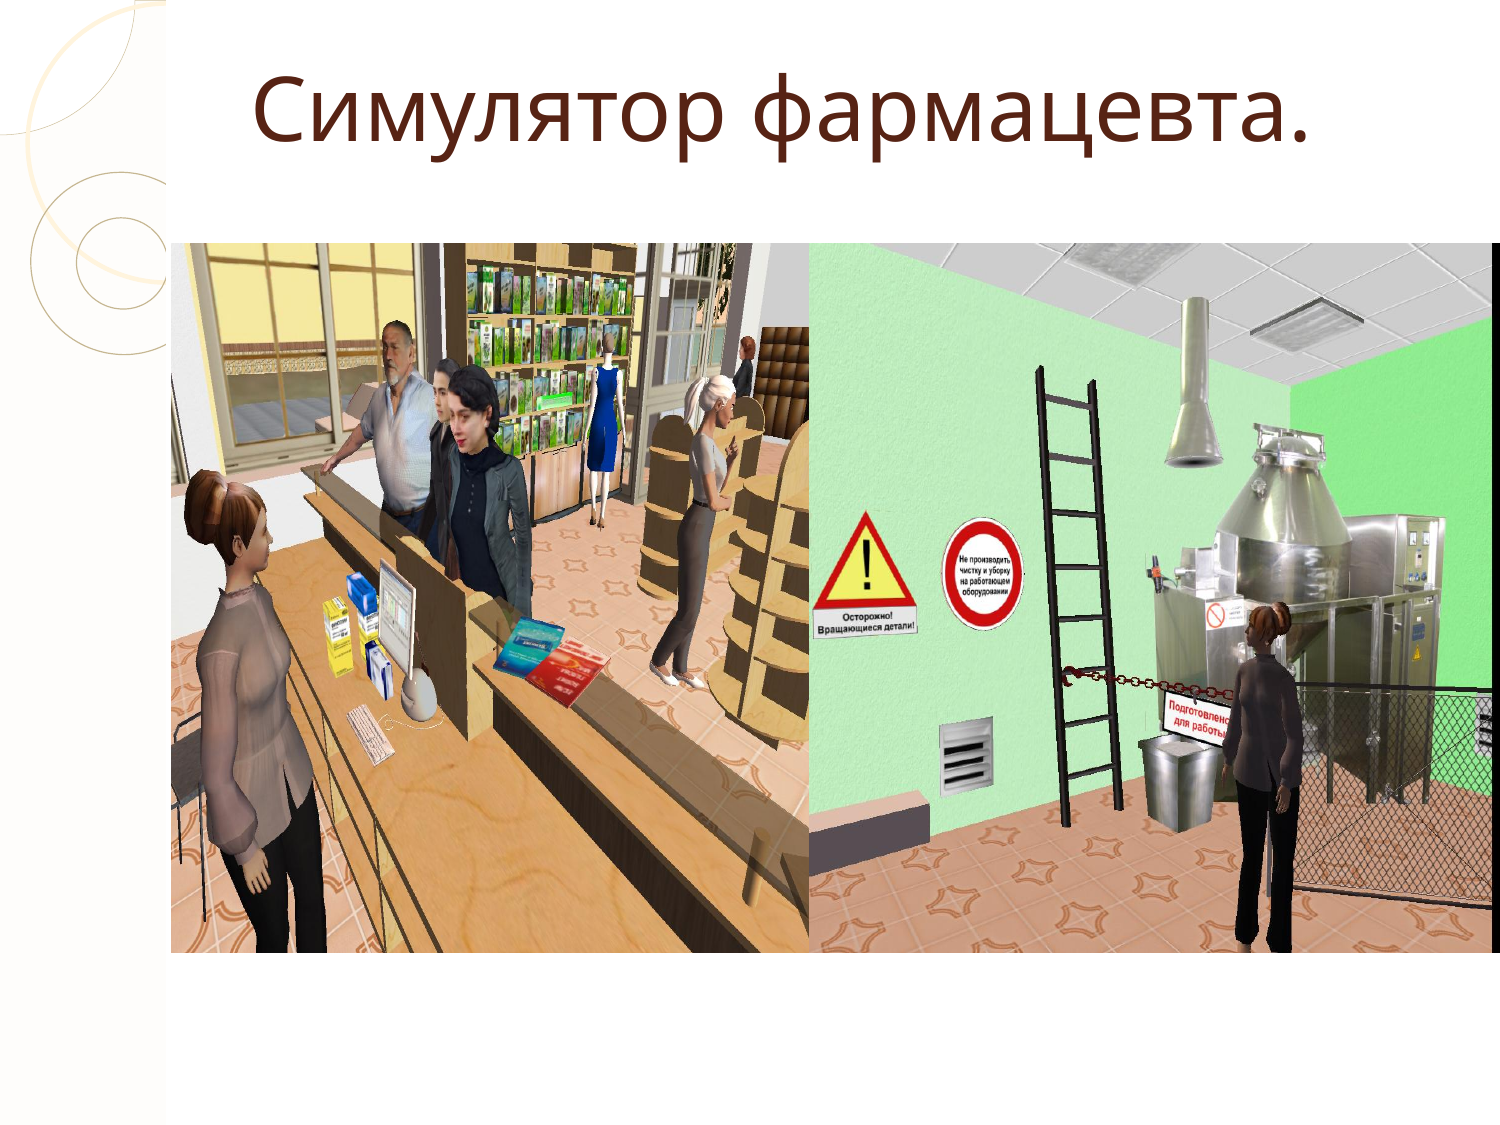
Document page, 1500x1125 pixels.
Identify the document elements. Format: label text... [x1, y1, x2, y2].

picture [171, 243, 1500, 953]
title Симулятор фармацевта. [235, 45, 1466, 233]
